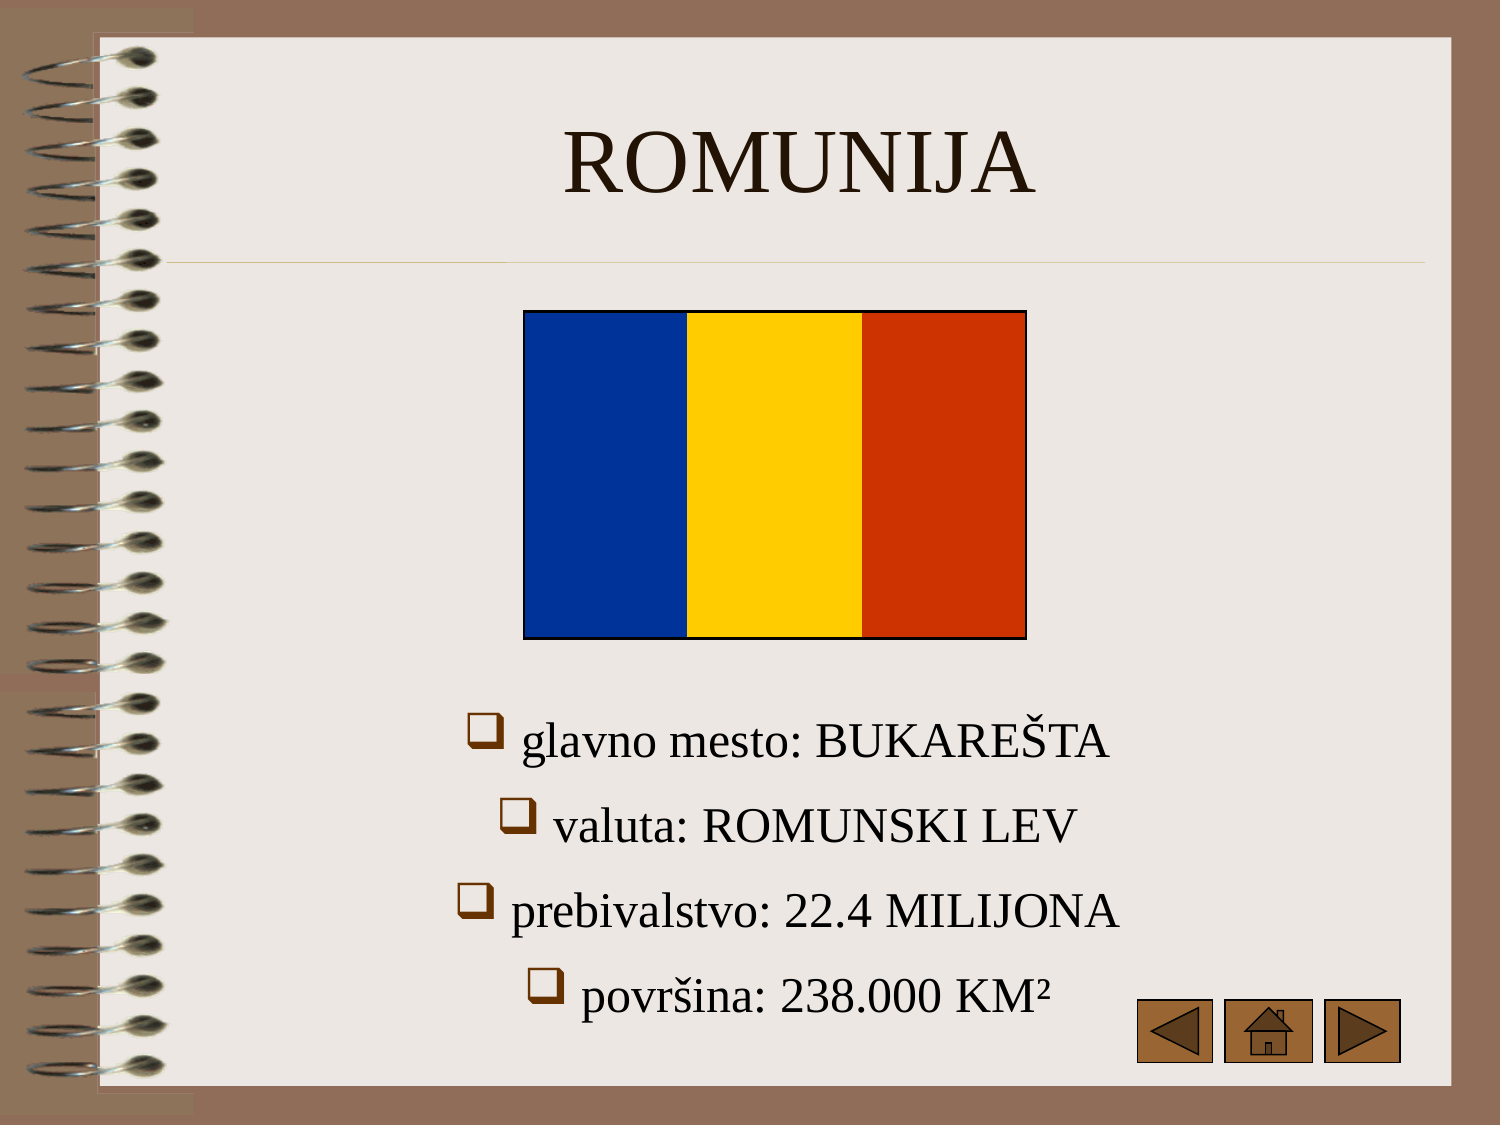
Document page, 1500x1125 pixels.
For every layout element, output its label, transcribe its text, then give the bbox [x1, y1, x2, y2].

text_box [1224, 999, 1313, 1063]
picture [0, 8, 194, 674]
text_box [1324, 999, 1400, 1063]
picture [525, 312, 1025, 638]
picture [0, 692, 194, 1115]
text_box glavno mesto: BUKAREŠTA valuta: ROMUNSKI LEV prebivalstvo: 22.4 MILIJONA površina: 238.000 KM² [437, 699, 1138, 1030]
title ROMUNIJA [174, 62, 1425, 250]
text_box [1137, 999, 1213, 1063]
